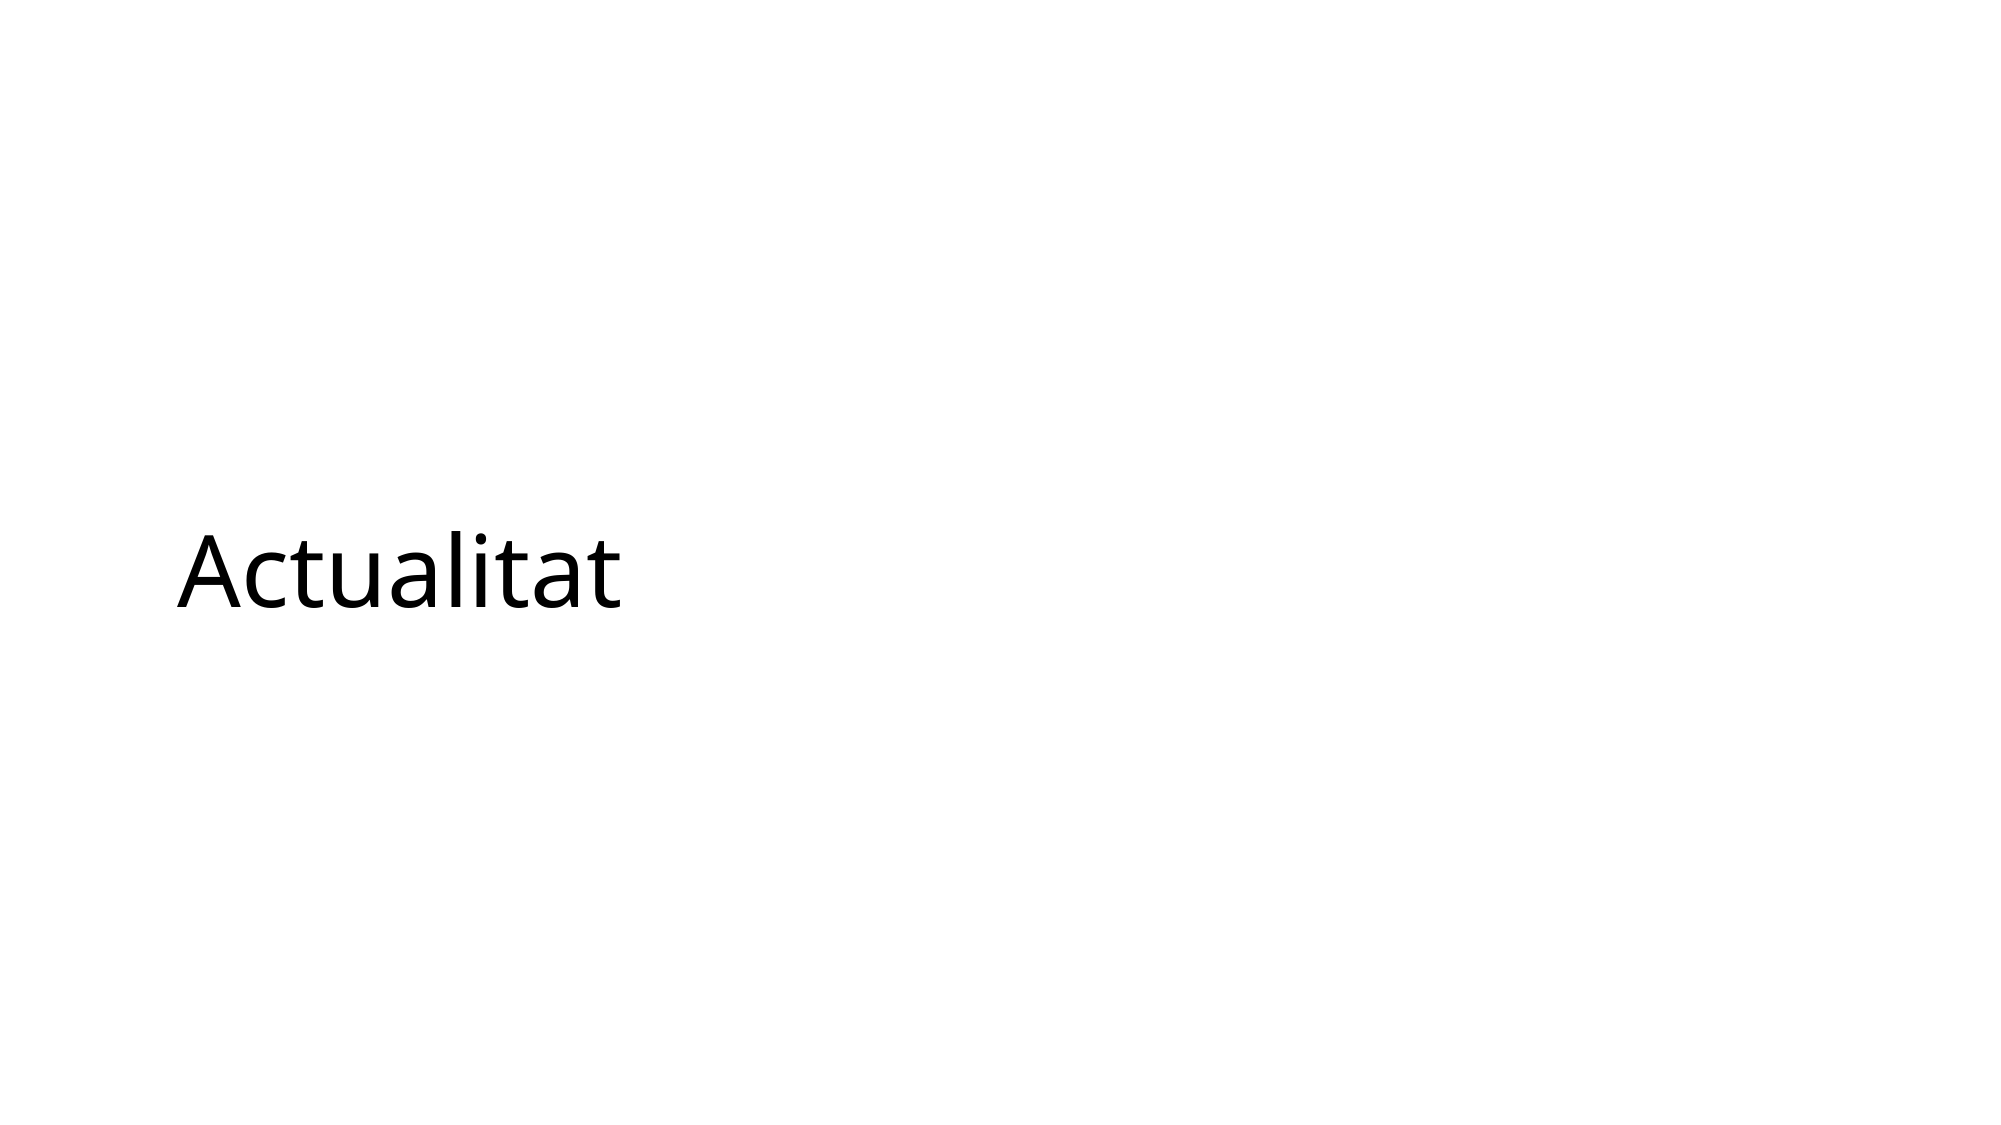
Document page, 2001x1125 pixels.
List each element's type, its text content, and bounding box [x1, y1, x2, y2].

text_box Actualitat [162, 419, 1832, 732]
